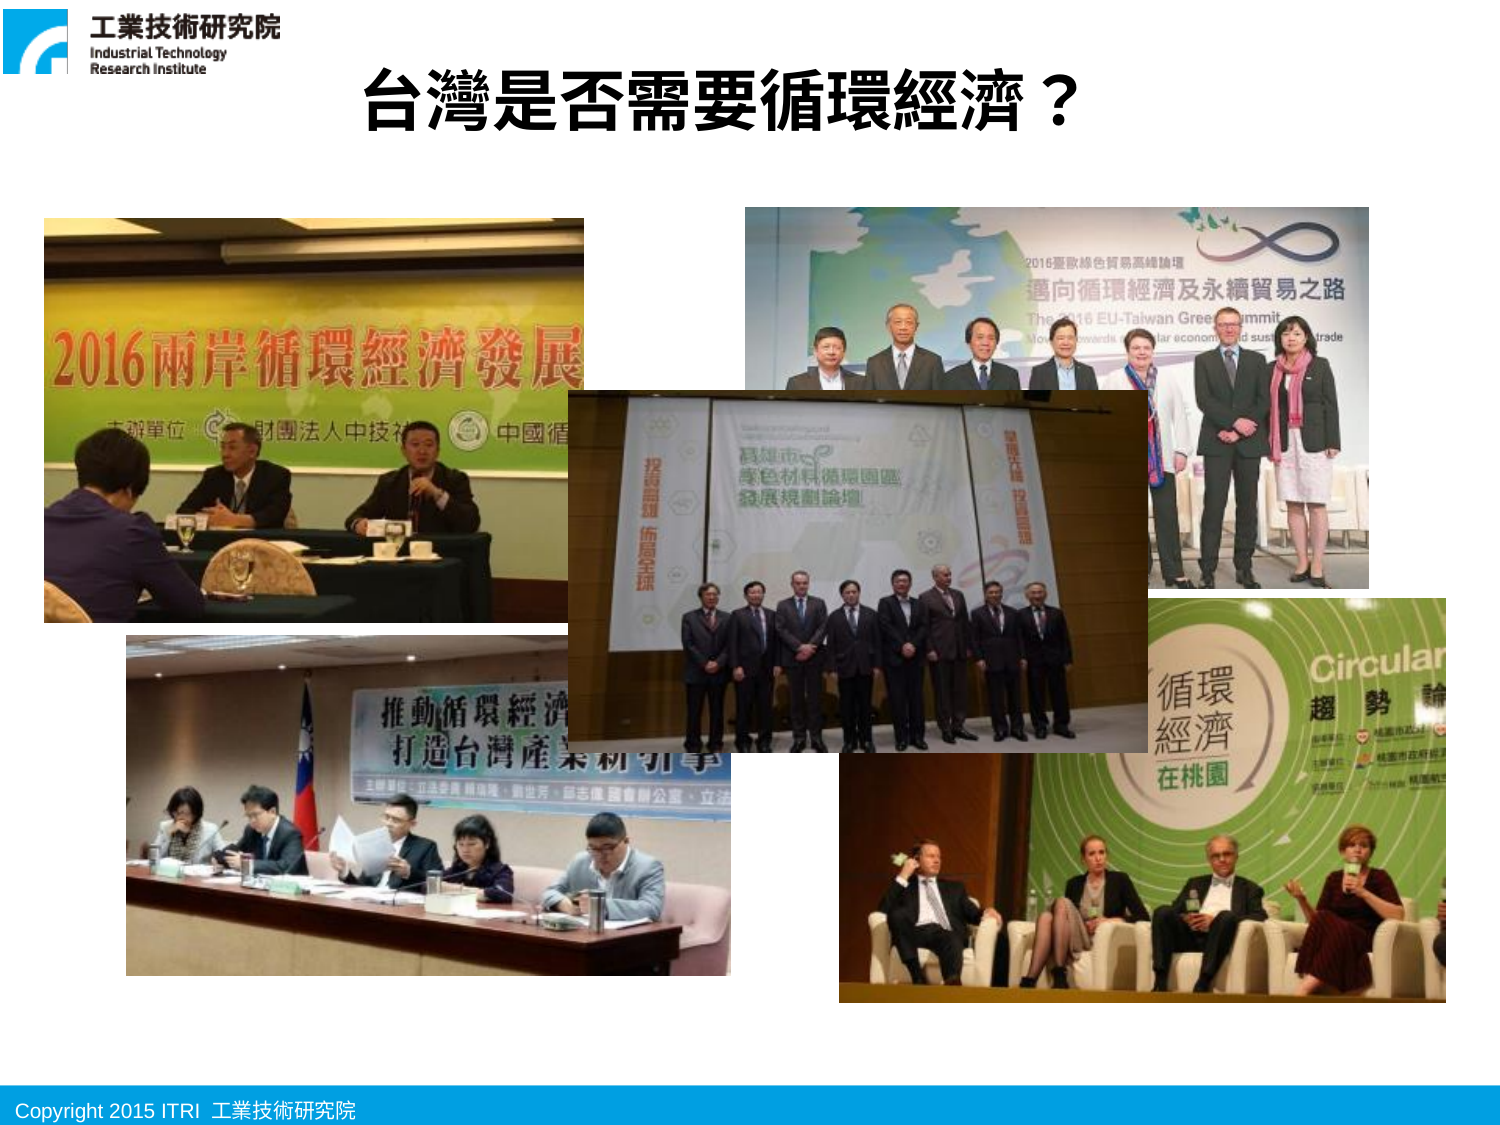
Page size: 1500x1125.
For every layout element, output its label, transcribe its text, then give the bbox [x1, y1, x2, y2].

title 台灣是否需要循環經濟？ [88, 42, 1364, 156]
picture [19, 9, 280, 74]
picture [44, 207, 1446, 1003]
